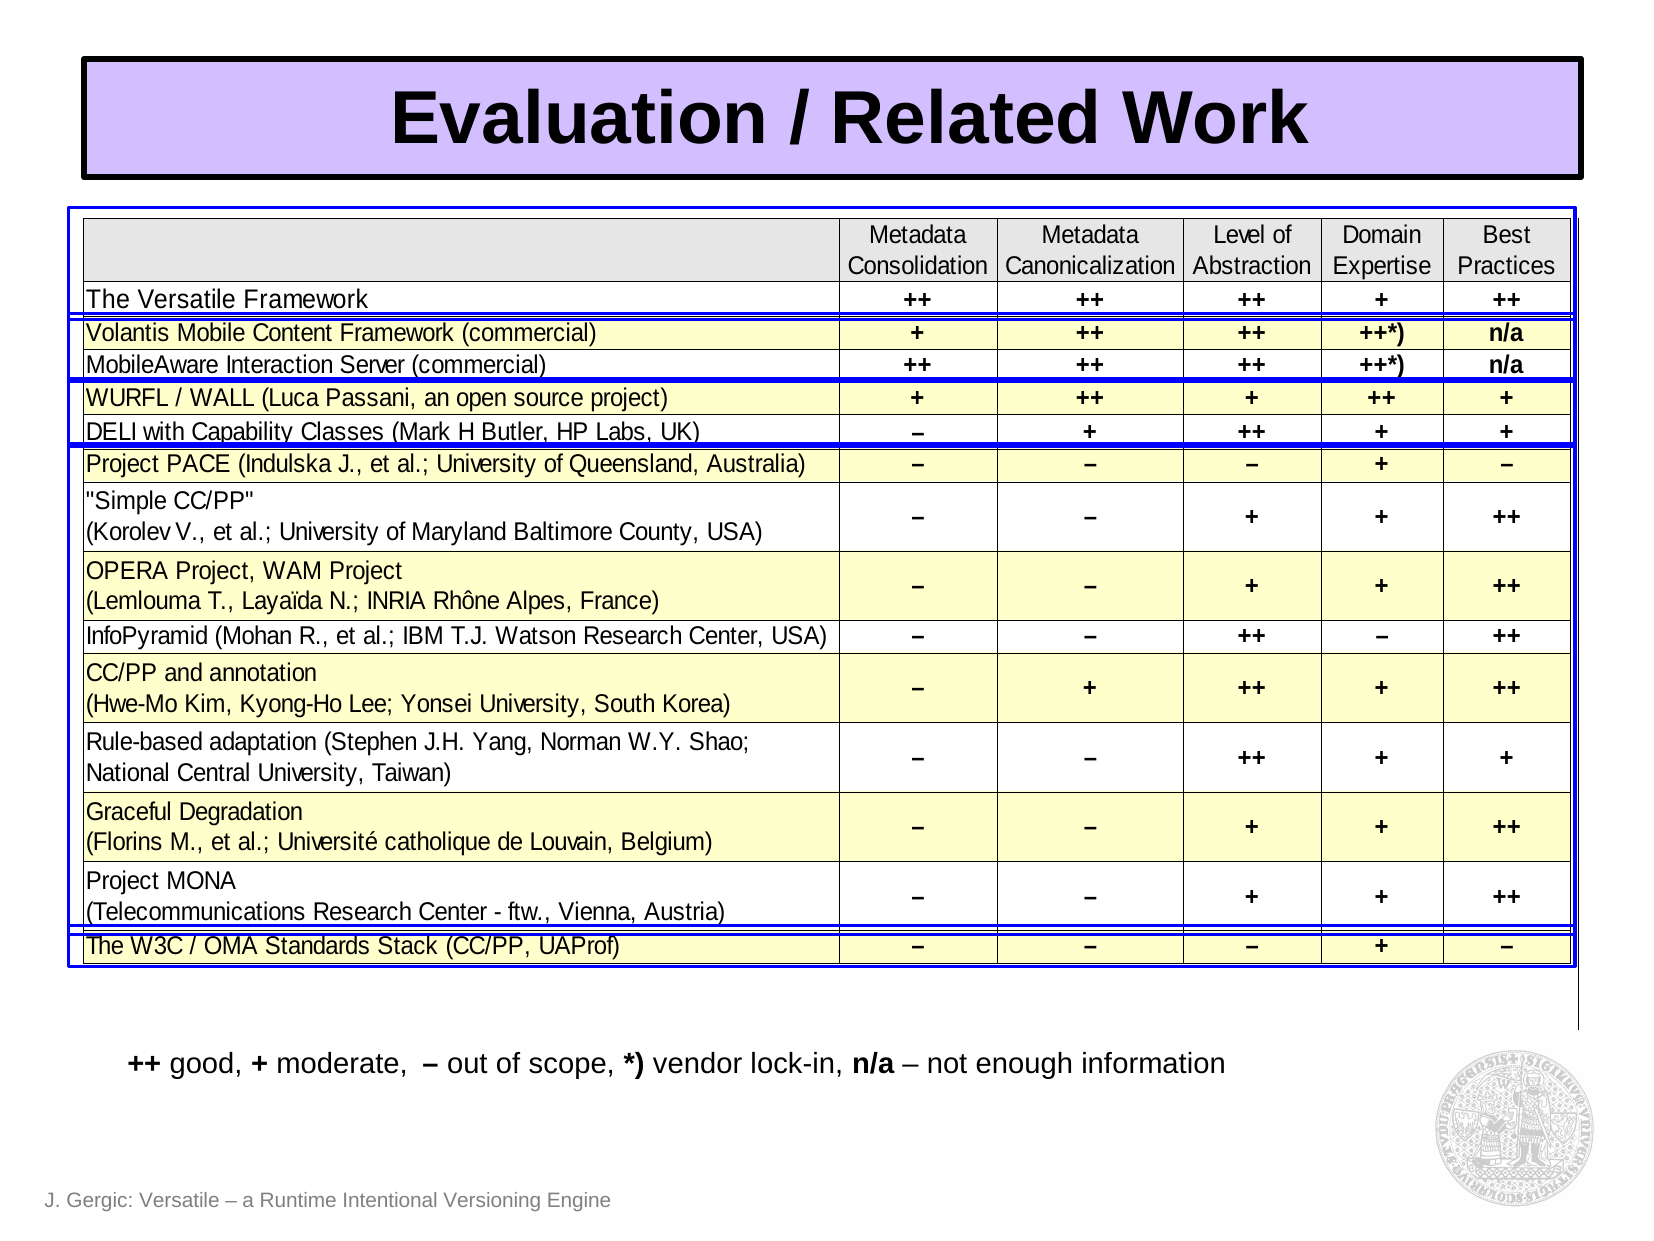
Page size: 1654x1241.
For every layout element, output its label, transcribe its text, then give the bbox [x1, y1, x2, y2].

chart [81, 936, 1573, 965]
picture [1432, 1048, 1595, 1211]
chart [81, 321, 1573, 377]
chart [81, 927, 1573, 933]
chart [81, 216, 1573, 312]
text_box ++ good, + moderate, – out of scope, *) vendor lock-in, n/a – not enough information [112, 1039, 1351, 1089]
chart [81, 383, 1573, 442]
title Evaluation / Related Work [84, 58, 1582, 178]
chart [81, 448, 1573, 924]
